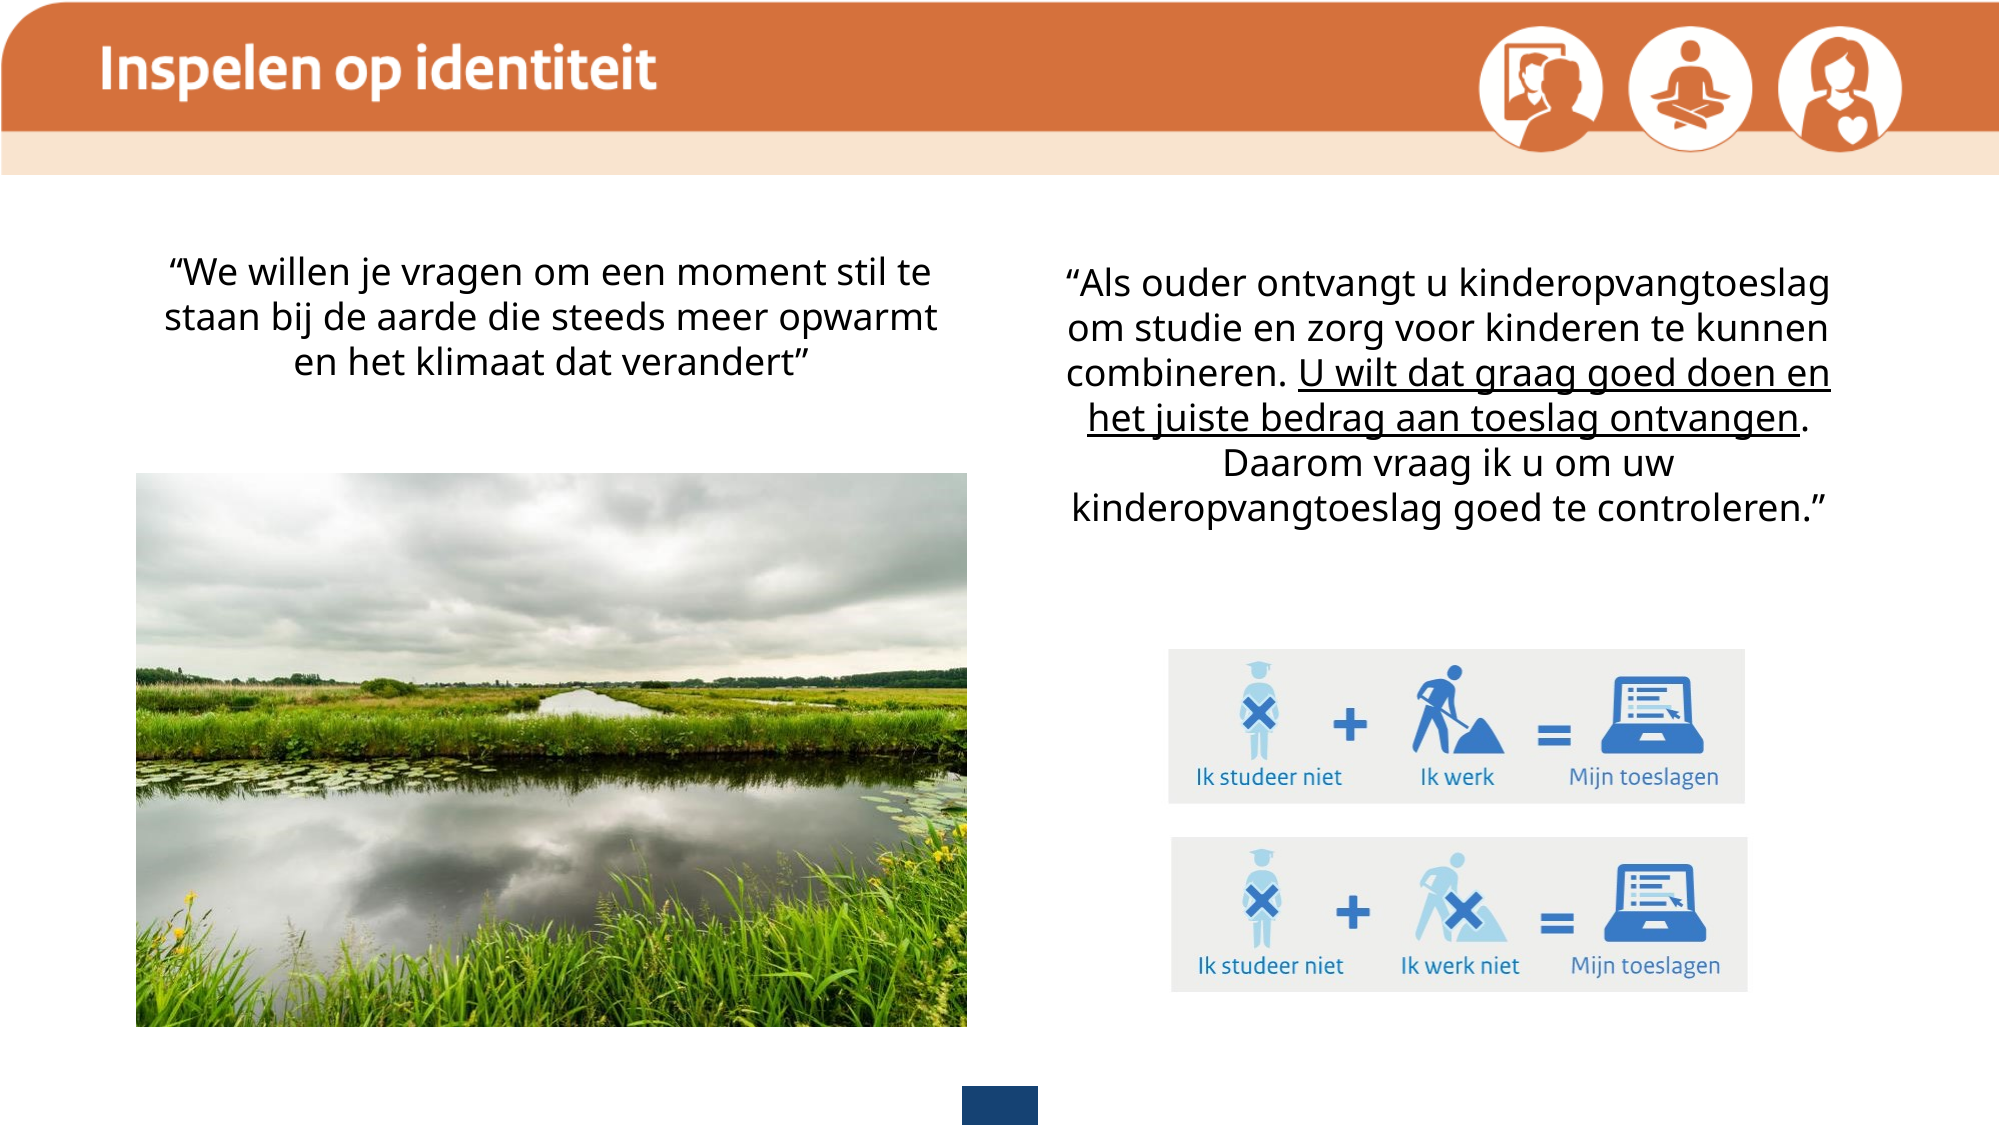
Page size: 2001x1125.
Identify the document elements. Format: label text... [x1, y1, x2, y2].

text_box “We willen je vragen om een moment stil te staan bij de aarde die steeds meer opwarmt en het klimaat dat verandert” [136, 240, 967, 393]
picture [0, 0, 1999, 175]
picture [1145, 649, 1770, 1003]
picture [136, 473, 967, 1028]
text_box “Als ouder ontvangt u kinderopvangtoeslag om studie en zorg voor kinderen te kunnen combineren. U wilt dat graag goed doen en het juiste bedrag aan toeslag ontvangen. Daarom vraag ik u om uw kinderopvangtoeslag goed te controleren.” [1033, 251, 1864, 585]
